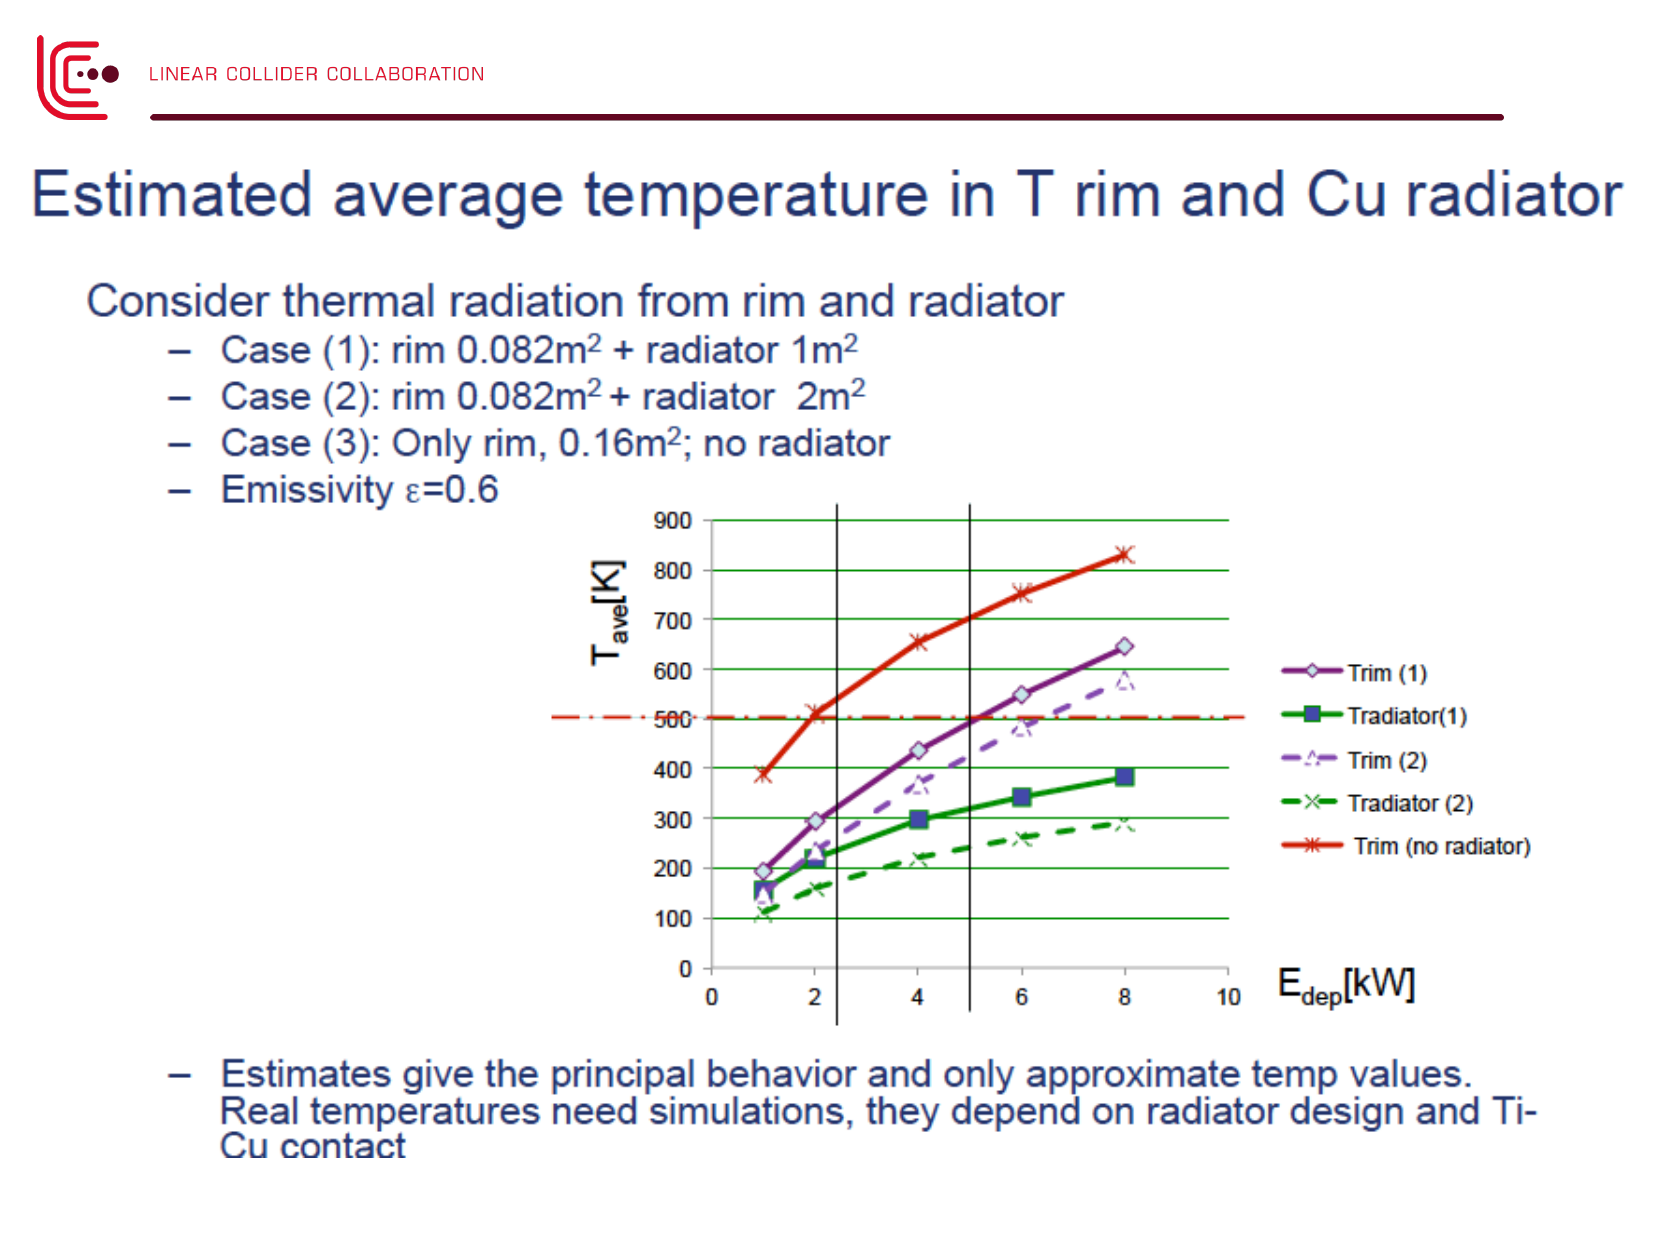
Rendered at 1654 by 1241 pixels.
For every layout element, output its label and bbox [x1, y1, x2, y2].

picture [13, 35, 1630, 1158]
